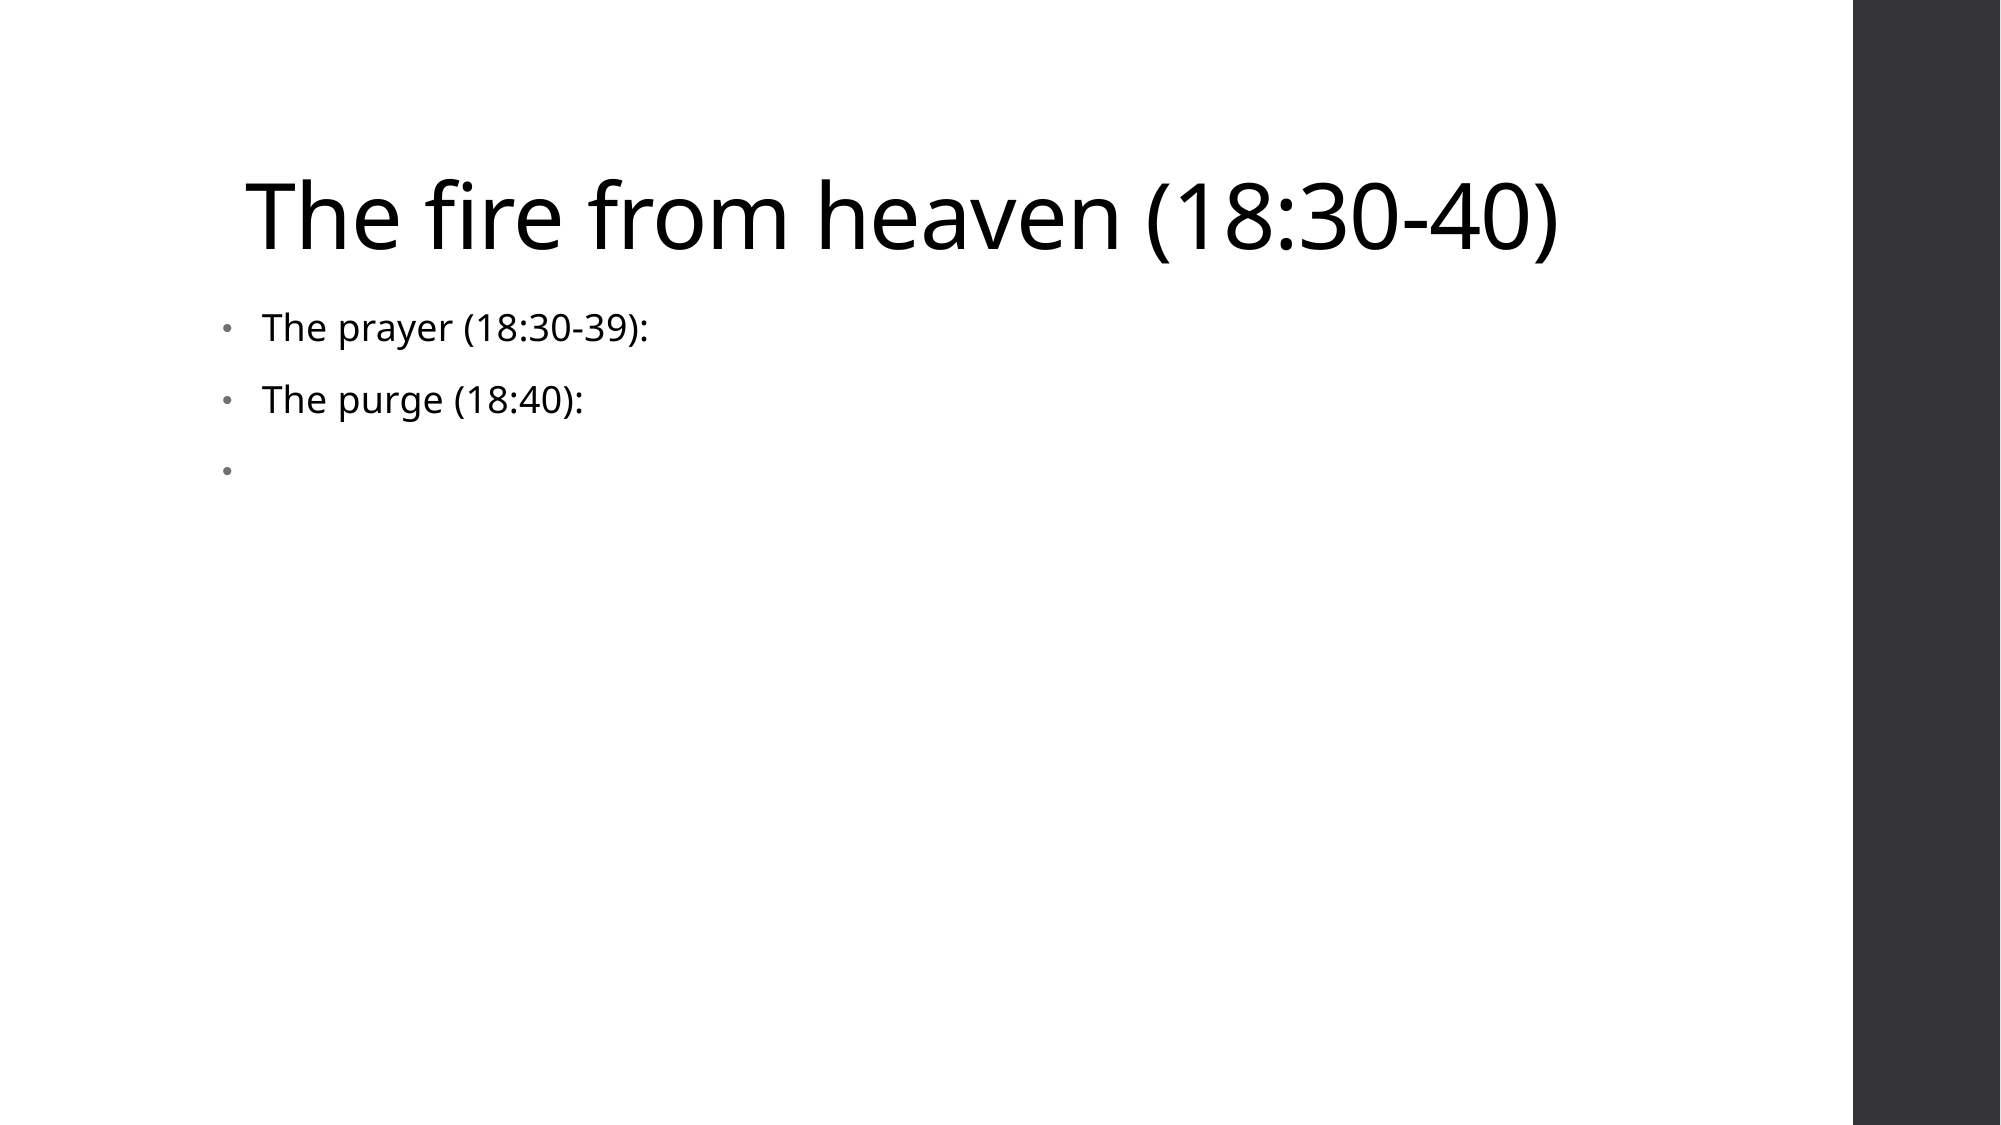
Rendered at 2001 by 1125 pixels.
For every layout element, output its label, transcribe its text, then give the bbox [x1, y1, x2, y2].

list The prayer (18:30-39): The purge (18:40): [206, 299, 1617, 1014]
title The fire from heaven (18:30-40) [206, 60, 1797, 278]
